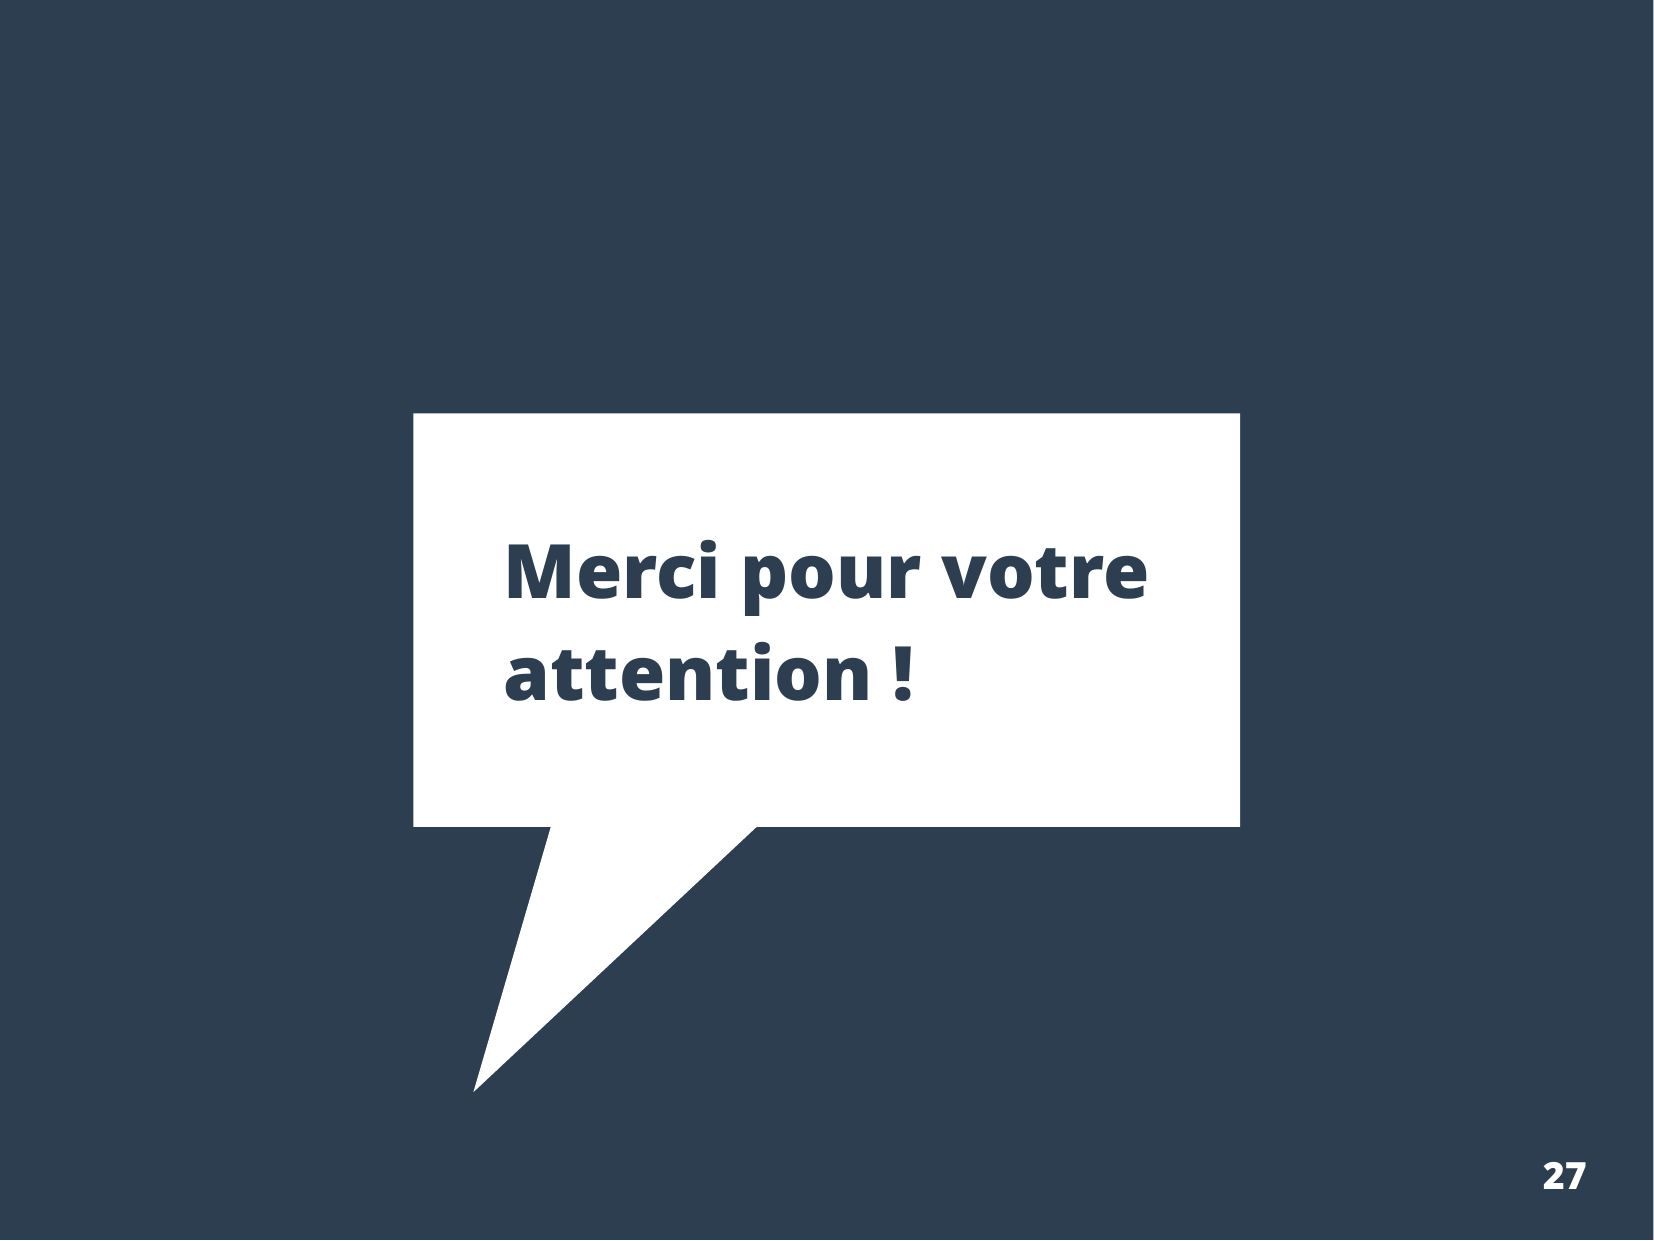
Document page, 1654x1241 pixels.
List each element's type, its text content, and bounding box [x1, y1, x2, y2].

title Merci pour votre attention ! [442, 442, 1211, 798]
